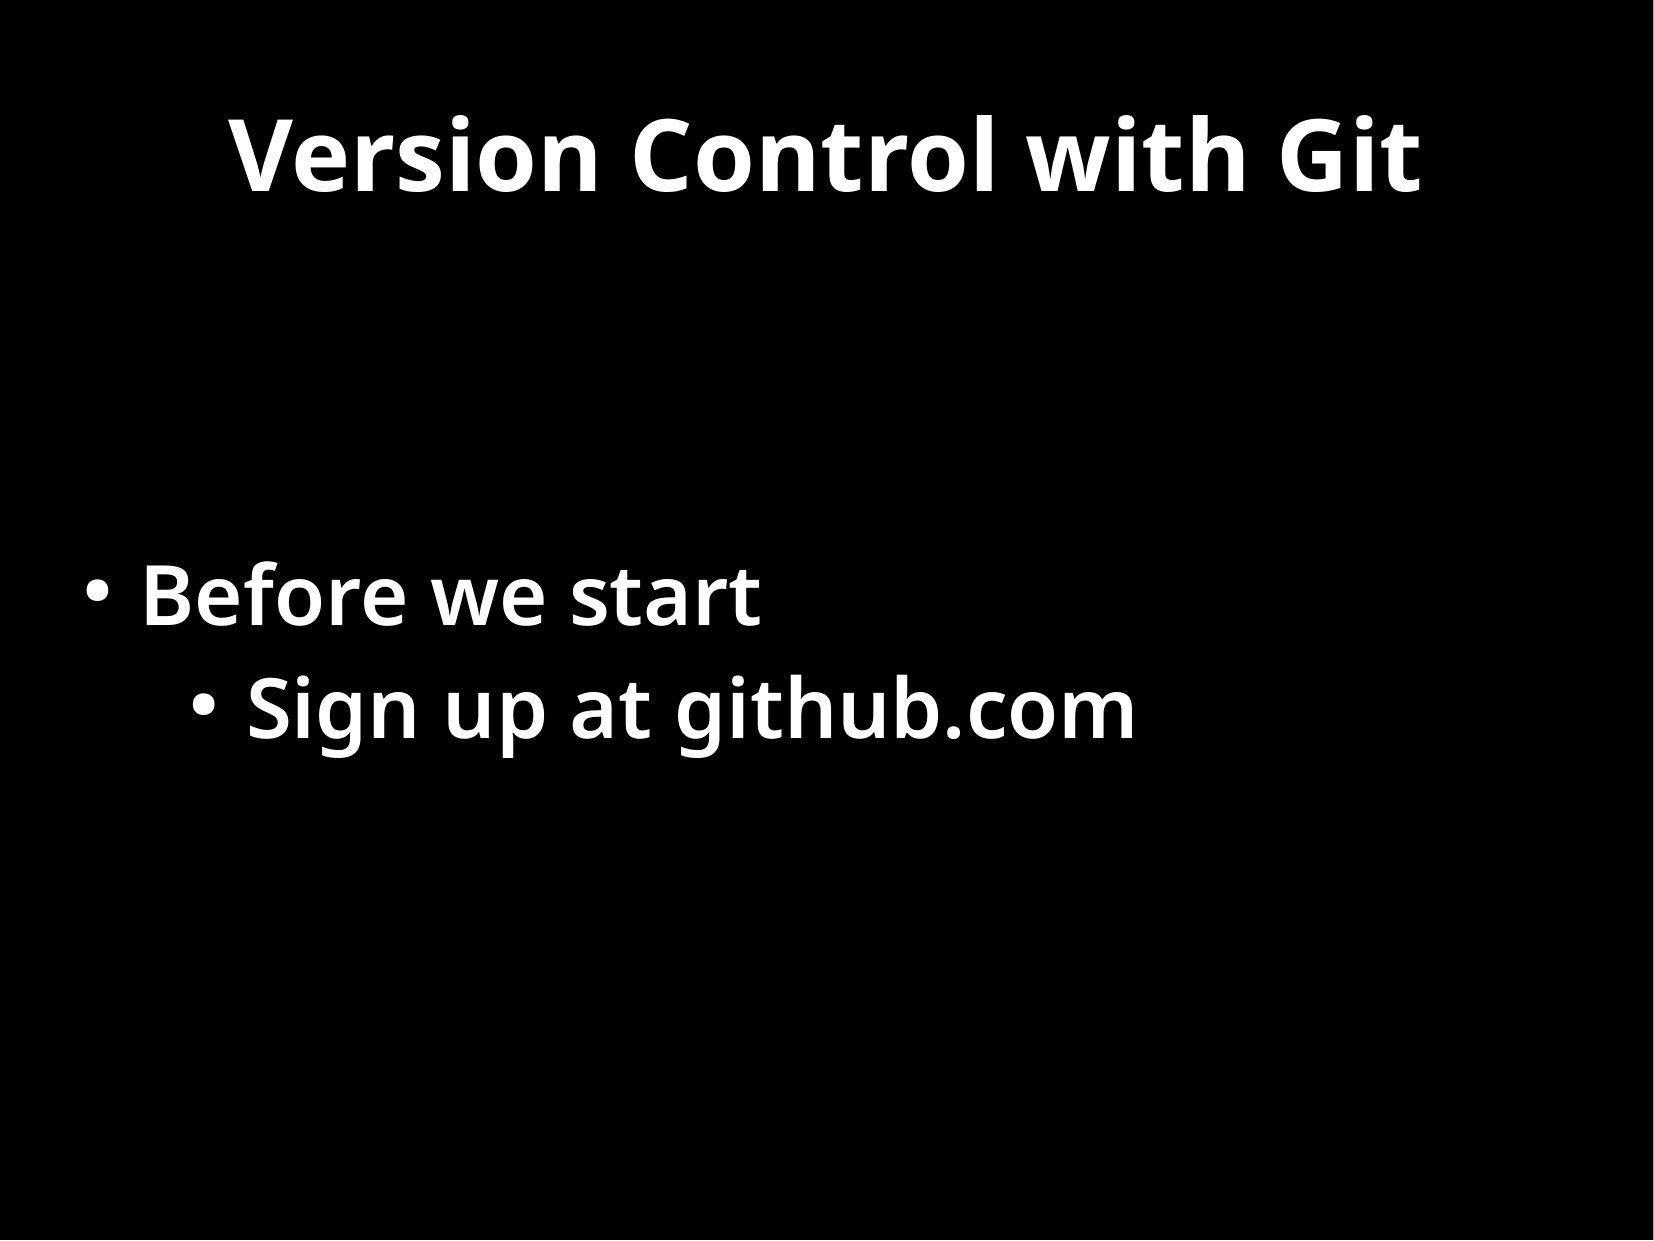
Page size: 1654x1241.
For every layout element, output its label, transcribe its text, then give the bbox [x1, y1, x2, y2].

subtitle Before we start Sign up at github.com [82, 290, 1571, 1010]
title Version Control with Git [82, 49, 1571, 257]
